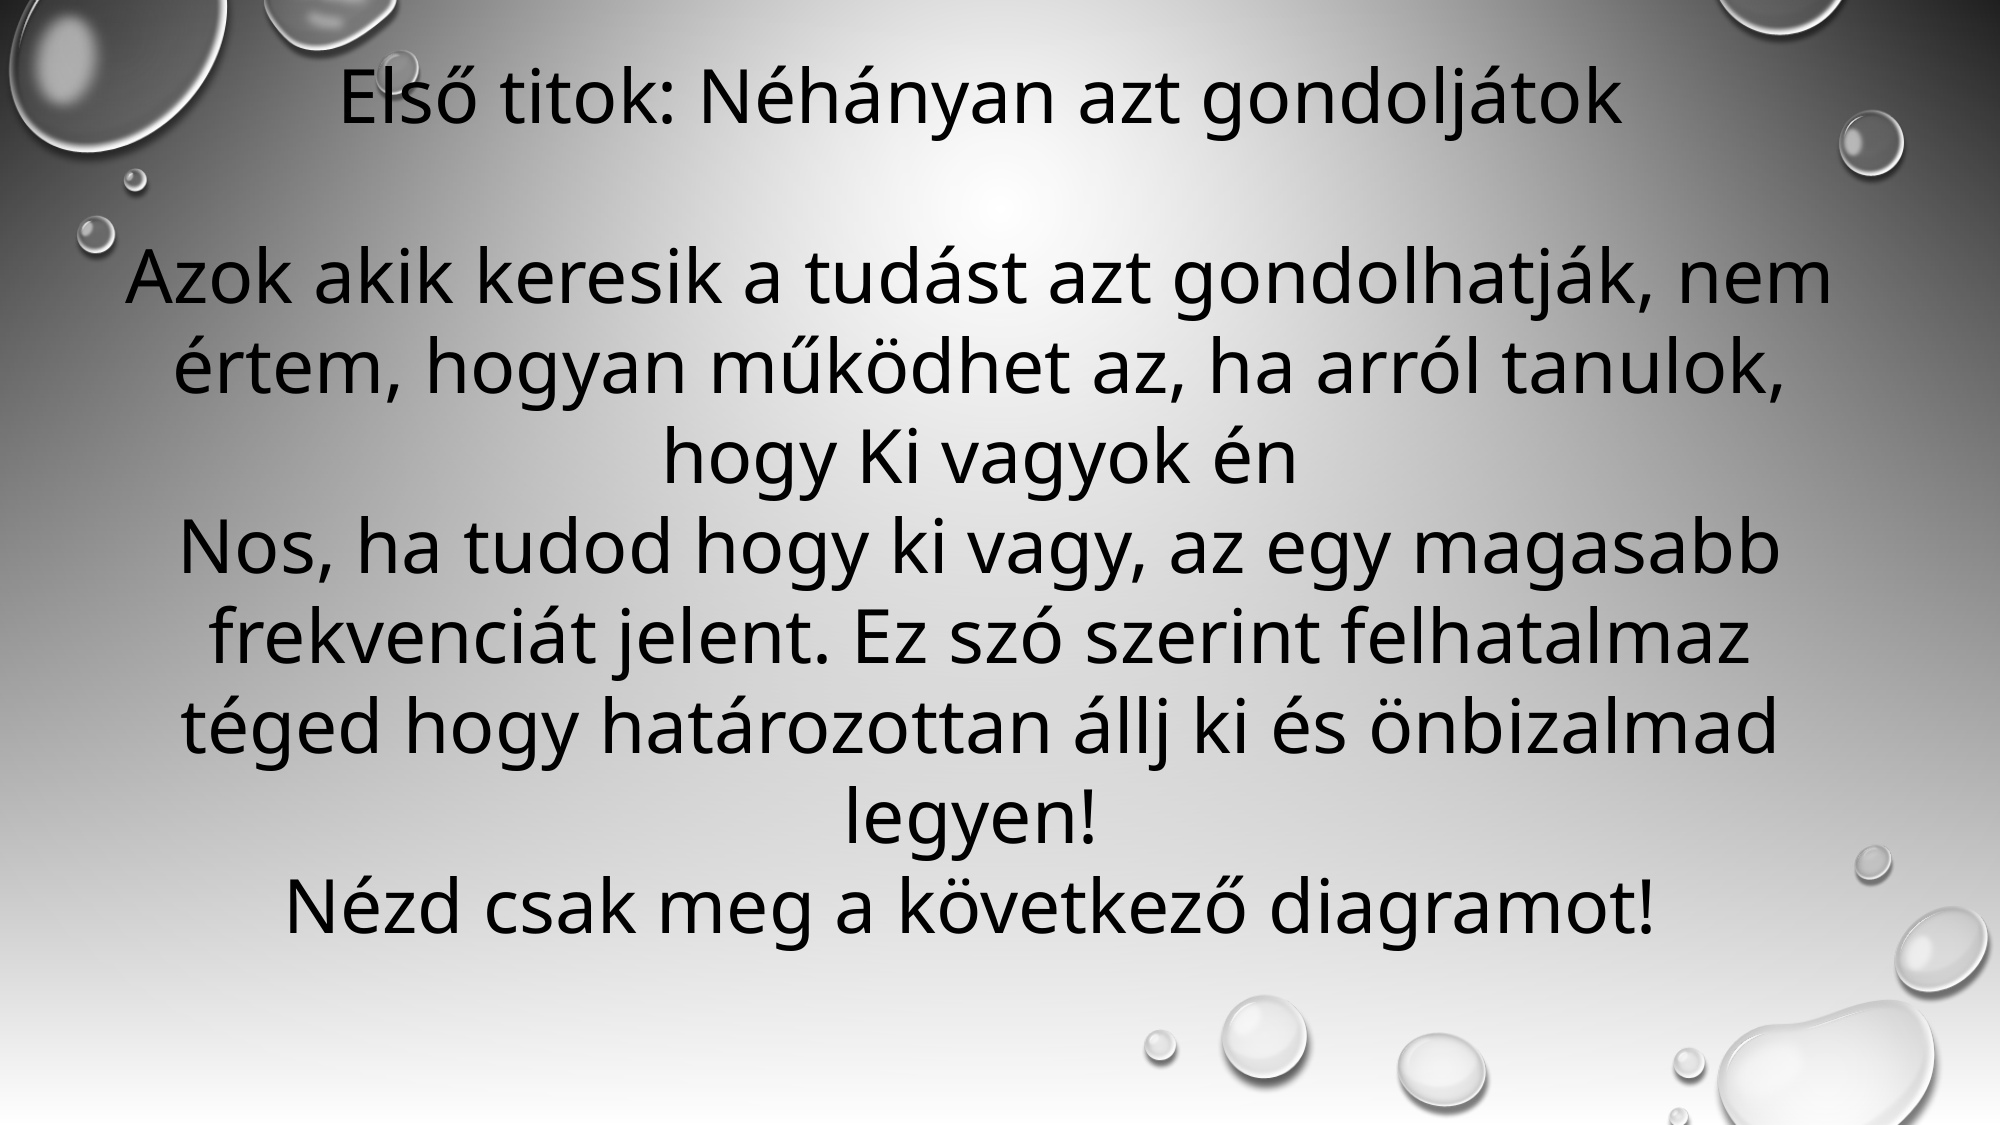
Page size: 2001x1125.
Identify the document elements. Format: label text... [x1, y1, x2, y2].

text_box Első titok: Néhányan azt gondoljátok Azok akik keresik a tudást azt gondolhatják, nem értem, hogyan működhet az, ha arról tanulok, hogy Ki vagyok én Nos, ha tudod hogy ki vagy, az egy magasabb frekvenciát jelent. Ez szó szerint felhatalmaz téged hogy határozottan állj ki és önbizalmad legyen! Nézd csak meg a következő diagramot! [88, 41, 1874, 957]
picture [0, 0, 2000, 1125]
